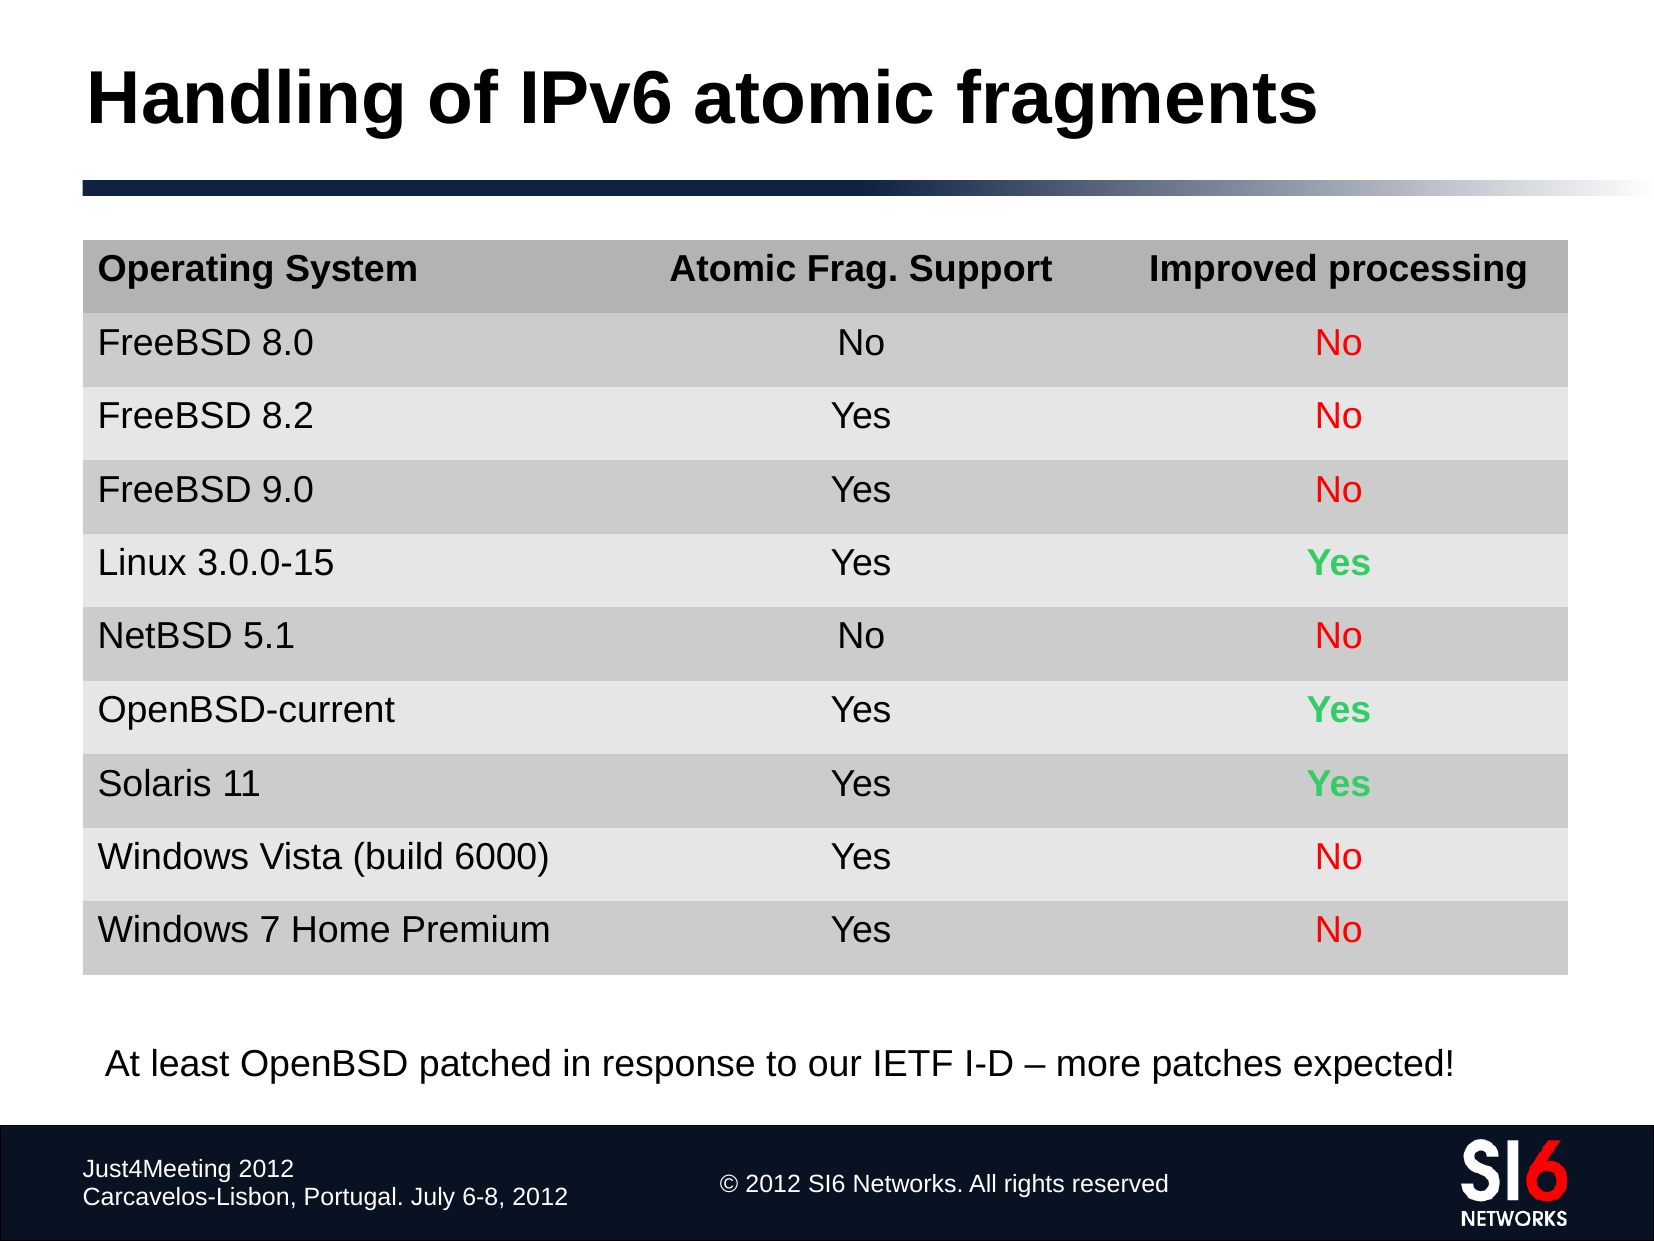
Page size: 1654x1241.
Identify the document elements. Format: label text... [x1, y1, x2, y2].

table_cell No [1109, 460, 1568, 534]
table_cell Windows Vista (build 6000) [83, 828, 613, 901]
picture [1461, 1139, 1567, 1226]
table_cell No [1109, 828, 1568, 901]
table_cell Yes [613, 754, 1109, 828]
table_cell FreeBSD 9.0 [83, 460, 613, 534]
table_cell No [613, 313, 1109, 387]
table_header Improved processing [1109, 240, 1568, 313]
table_cell Solaris 11 [83, 754, 613, 828]
table_cell No [1109, 313, 1568, 387]
text_box At least OpenBSD patched in response to our IETF I-D – more patches expected! [90, 1035, 1471, 1092]
table_cell Yes [1109, 681, 1568, 754]
table_cell Yes [613, 387, 1109, 460]
table_cell Yes [613, 534, 1109, 607]
table_cell No [613, 607, 1109, 681]
table_cell Yes [613, 901, 1109, 975]
table_cell No [1109, 607, 1568, 681]
table_header Atomic Frag. Support [613, 240, 1109, 313]
table_cell FreeBSD 8.2 [83, 387, 613, 460]
table_cell FreeBSD 8.0 [83, 313, 613, 387]
table_cell Yes [613, 828, 1109, 901]
table_cell Linux 3.0.0-15 [83, 534, 613, 607]
table_cell Yes [613, 681, 1109, 754]
table_cell Windows 7 Home Premium [83, 901, 613, 975]
table_cell OpenBSD-current [83, 681, 613, 754]
table_cell No [1109, 387, 1568, 460]
table_cell NetBSD 5.1 [83, 607, 613, 681]
table_cell No [1109, 901, 1568, 975]
table_cell Yes [613, 460, 1109, 534]
title Handling of IPv6 atomic fragments [86, 30, 1576, 166]
table_cell Yes [1109, 534, 1568, 607]
table_cell Yes [1109, 754, 1568, 828]
table_header Operating System [83, 240, 613, 313]
